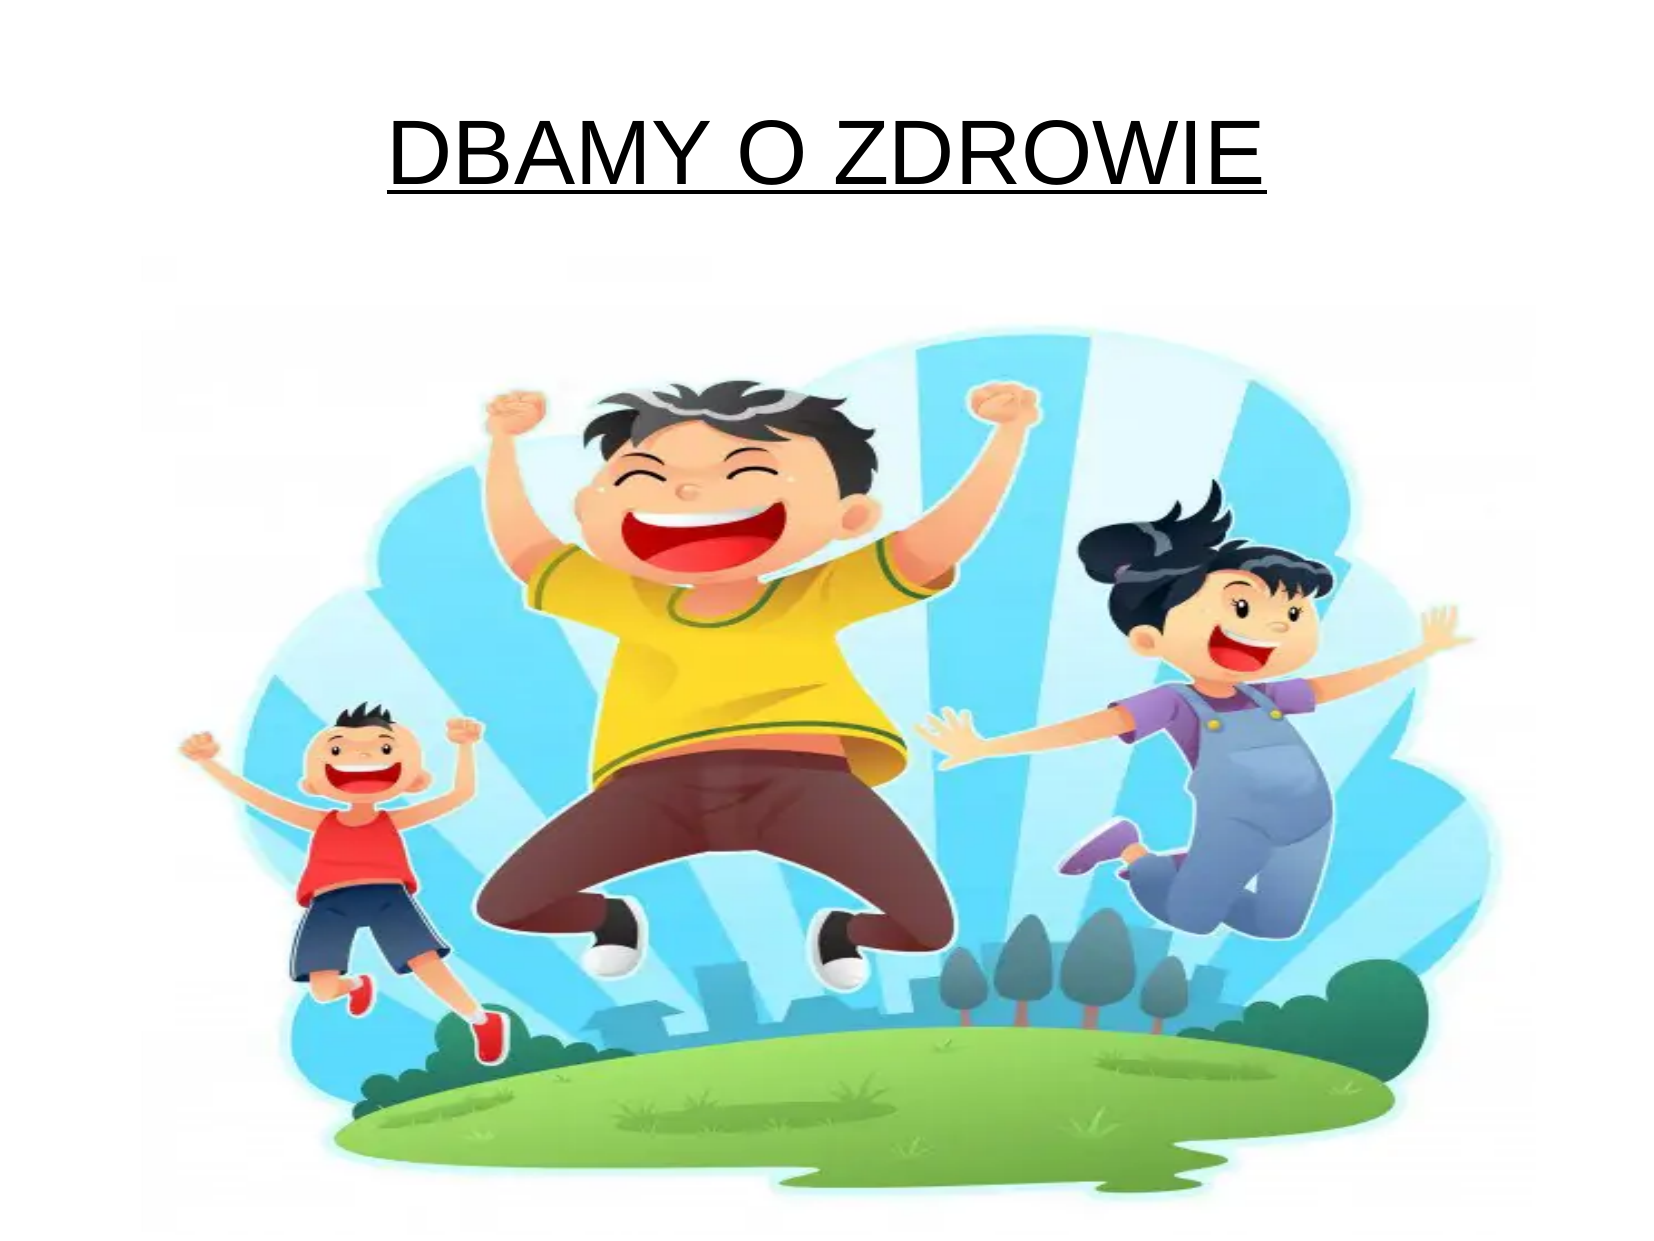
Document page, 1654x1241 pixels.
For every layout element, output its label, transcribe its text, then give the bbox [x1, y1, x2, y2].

title DBAMY O ZDROWIE [82, 49, 1571, 257]
picture [141, 256, 1536, 1235]
